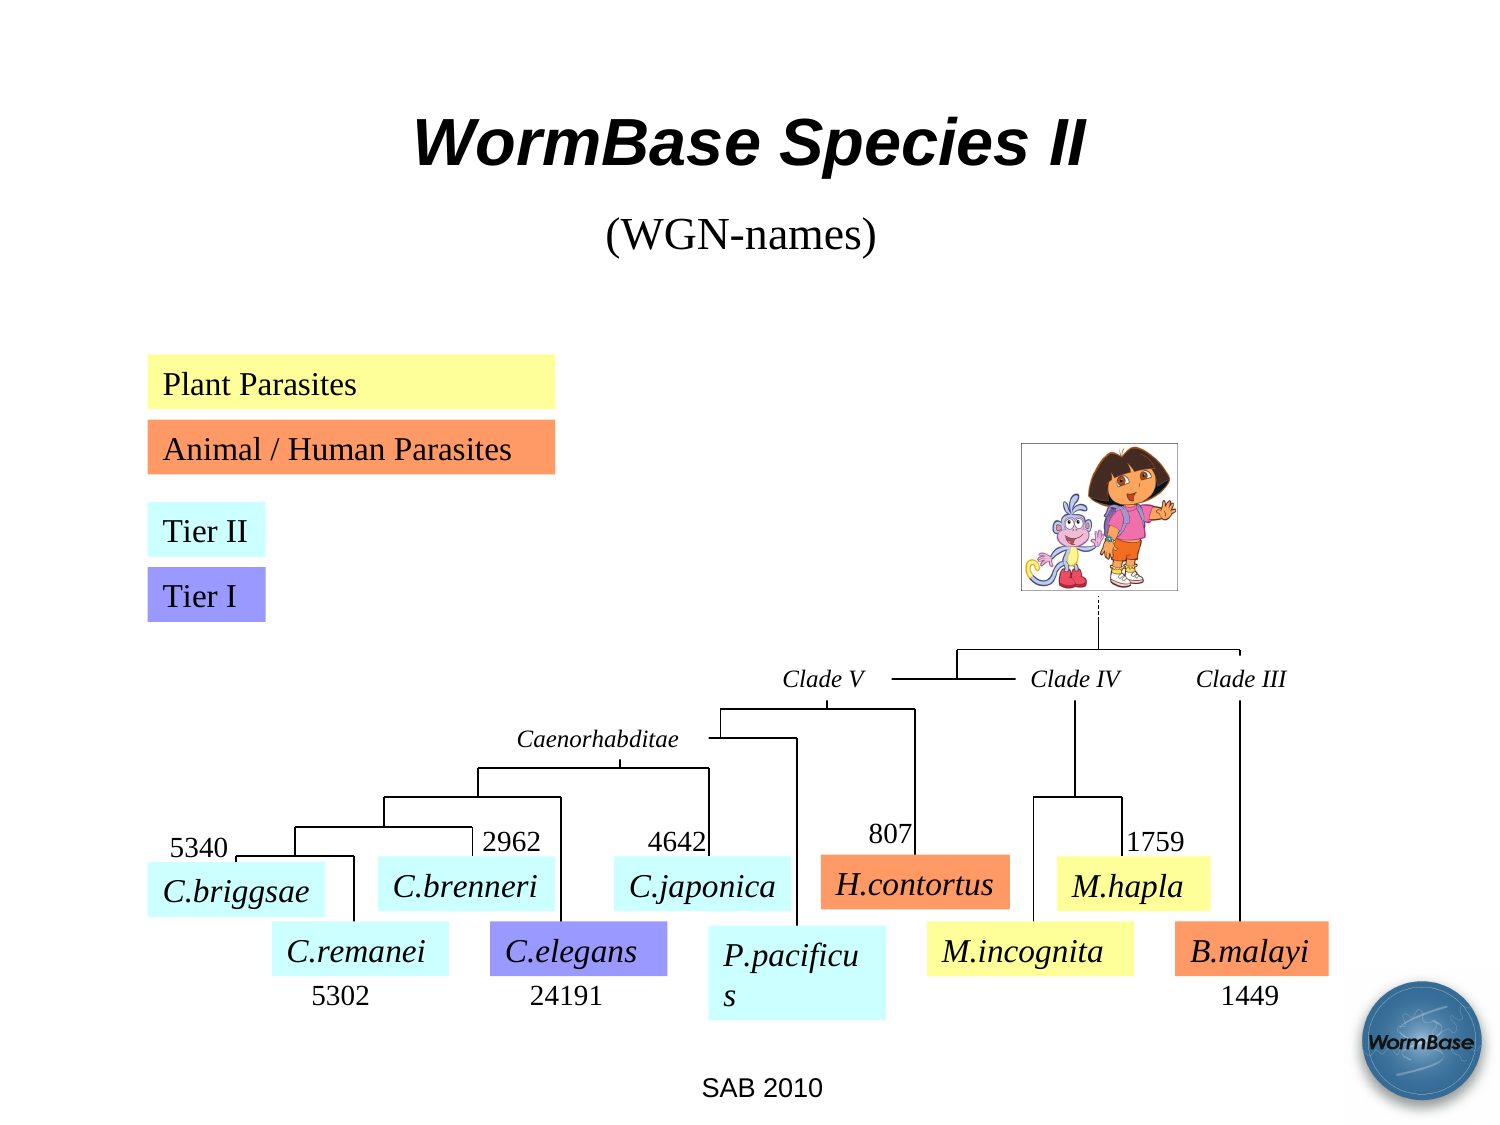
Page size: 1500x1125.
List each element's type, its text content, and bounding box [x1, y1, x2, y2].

title WormBase Species II [75, 37, 1425, 241]
text_box C.briggsae [147, 862, 325, 917]
picture [1021, 443, 1178, 591]
text_box Tier I [147, 567, 266, 622]
text_box 807 [853, 806, 928, 857]
text_box 5302 [296, 968, 385, 1019]
text_box 1449 [1205, 968, 1294, 1019]
text_box (WGN-names) [590, 195, 975, 266]
text_box M.hapla [1057, 856, 1211, 912]
text_box B.malayi [1175, 921, 1329, 977]
picture [1343, 968, 1500, 1125]
text_box H.contortus [820, 854, 1010, 910]
text_box Plant Parasites [147, 354, 556, 410]
text_box Clade IV [1015, 655, 1140, 701]
text_box M.incognita [927, 921, 1134, 977]
text_box Clade V [767, 655, 892, 701]
text_box Clade III [1181, 655, 1306, 701]
text_box C.brenneri [377, 856, 556, 912]
text_box Animal / Human Parasites [147, 419, 556, 475]
text_box Caenorhabditae [501, 714, 709, 760]
text_box C.elegans [490, 921, 668, 977]
text_box 5340 [154, 821, 243, 871]
text_box Tier II [147, 502, 266, 557]
text_box 1759 [1111, 815, 1200, 865]
text_box P.pacificus [708, 925, 886, 981]
text_box 24191 [514, 968, 618, 1019]
text_box 2962 [467, 815, 556, 865]
text_box C.japonica [614, 856, 792, 912]
text_box C.remanei [271, 921, 449, 977]
text_box 4642 [633, 815, 721, 865]
